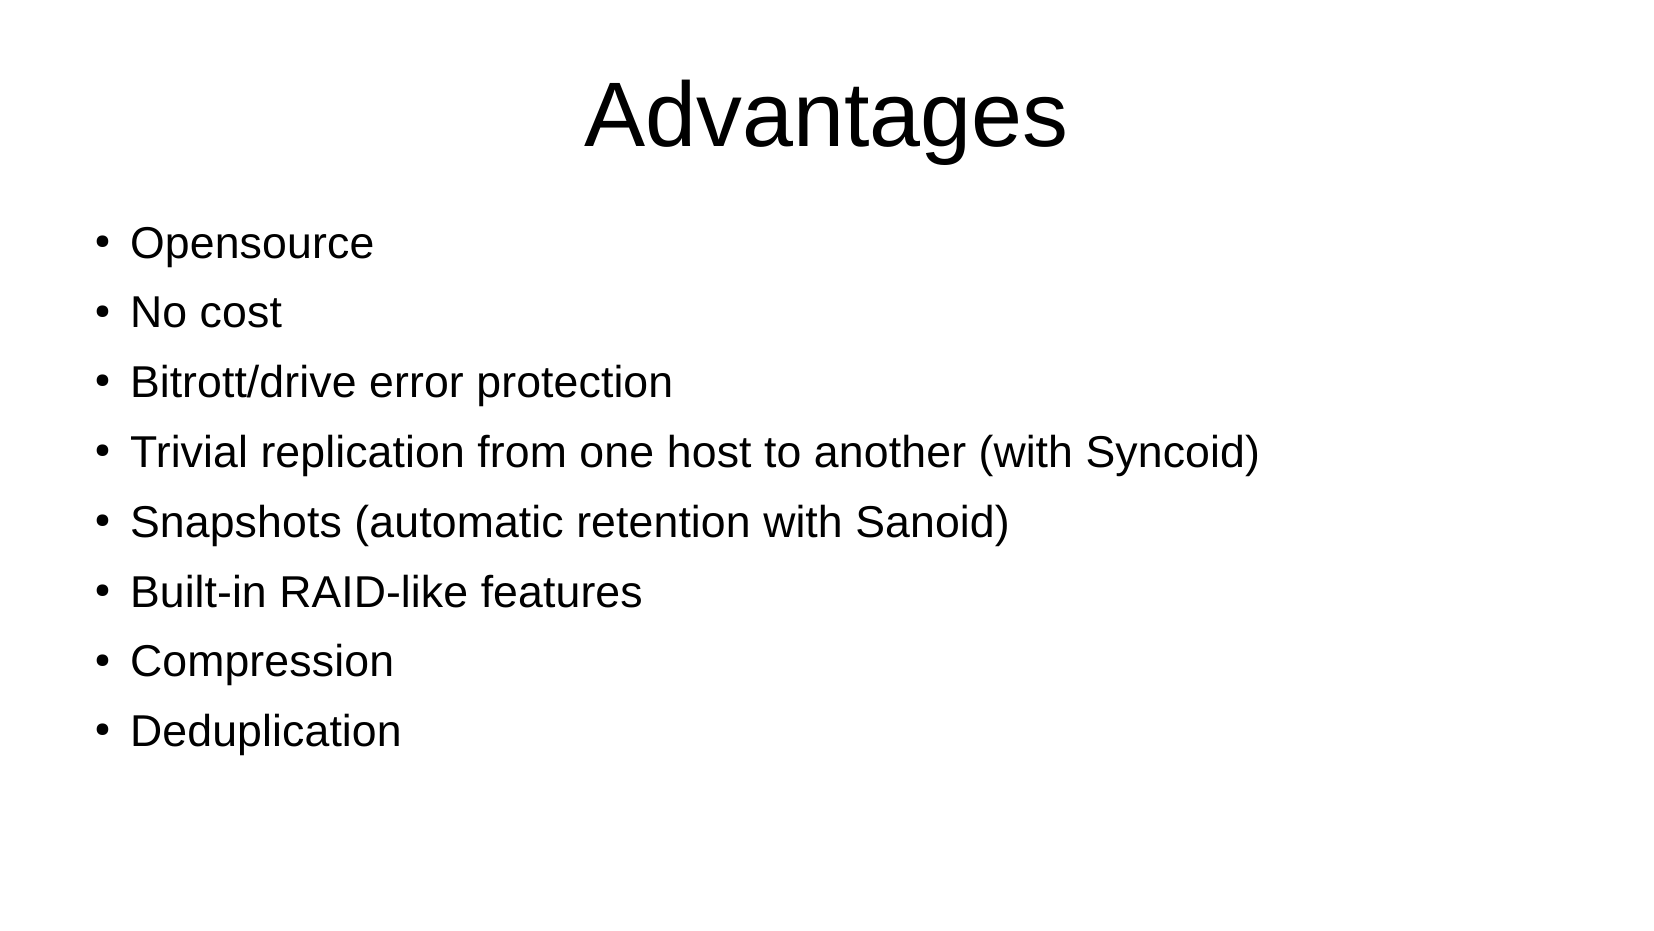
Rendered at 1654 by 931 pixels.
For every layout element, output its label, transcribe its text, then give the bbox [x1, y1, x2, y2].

list Opensource No cost Bitrott/drive error protection Trivial replication from one host to another (with Syncoid) Snapshots (automatic retention with Sanoid) Built-in RAID-like features Compression Deduplication [82, 217, 1571, 758]
title Advantages [82, 37, 1571, 193]
